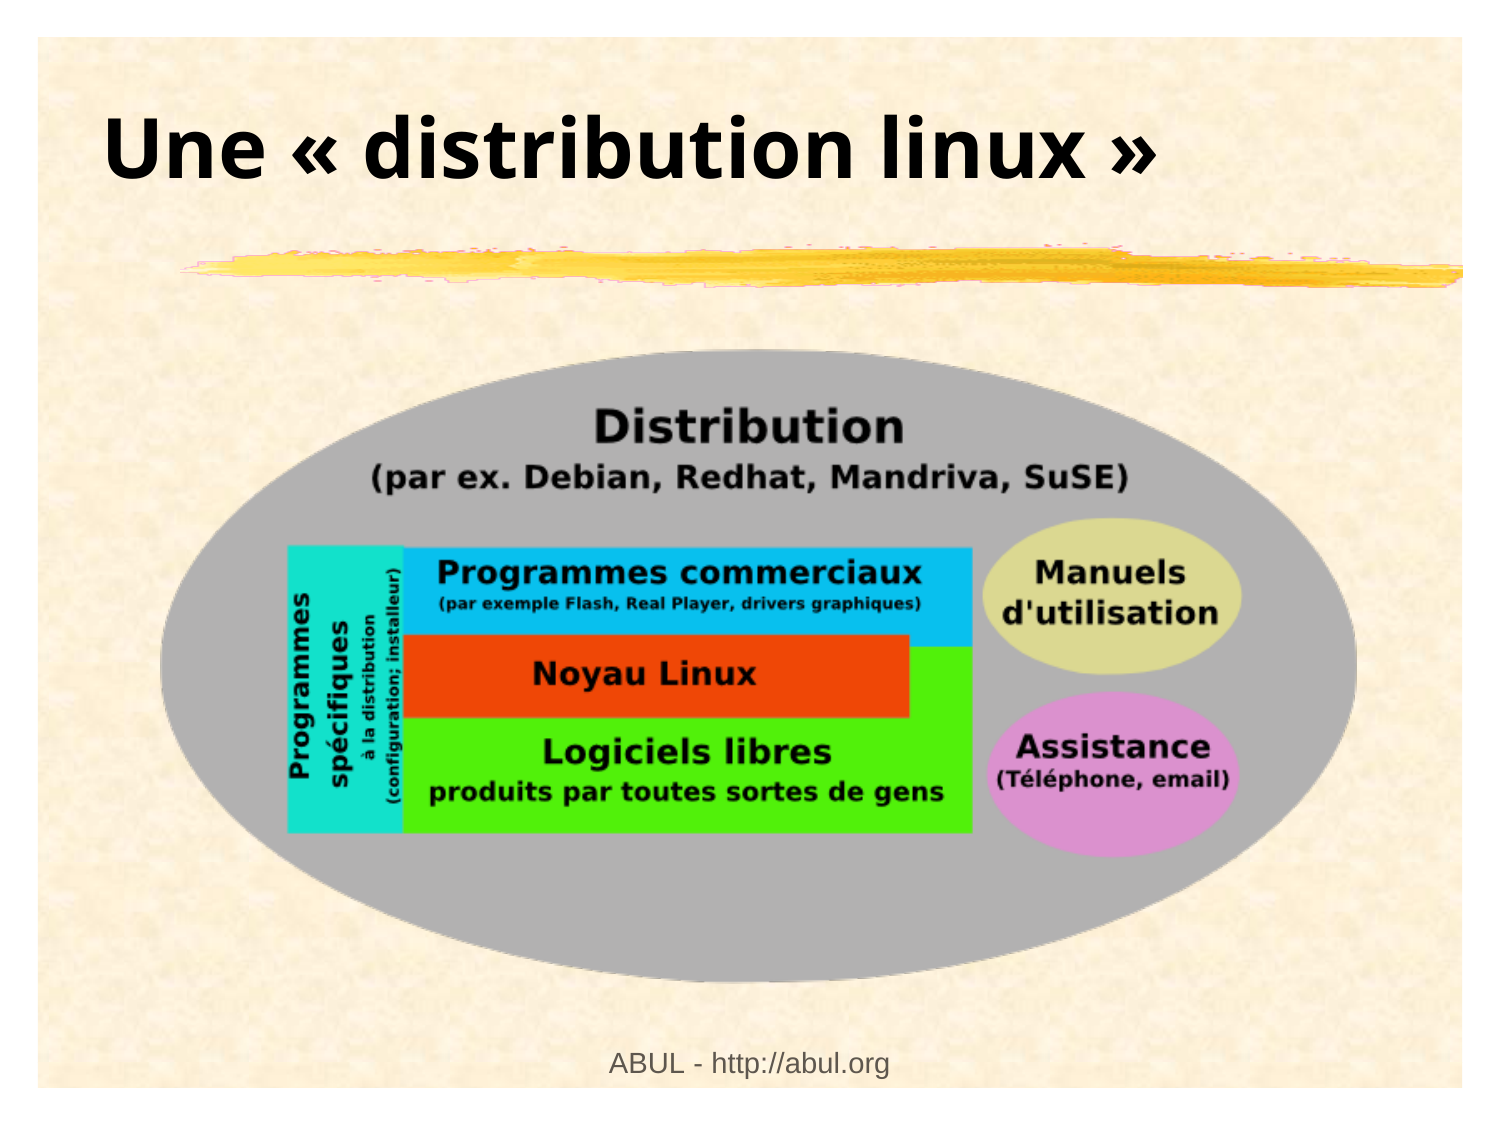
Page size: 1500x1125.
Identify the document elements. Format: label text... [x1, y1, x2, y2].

picture [37, 37, 1463, 1100]
title Une « distribution linux » [101, 39, 1312, 253]
